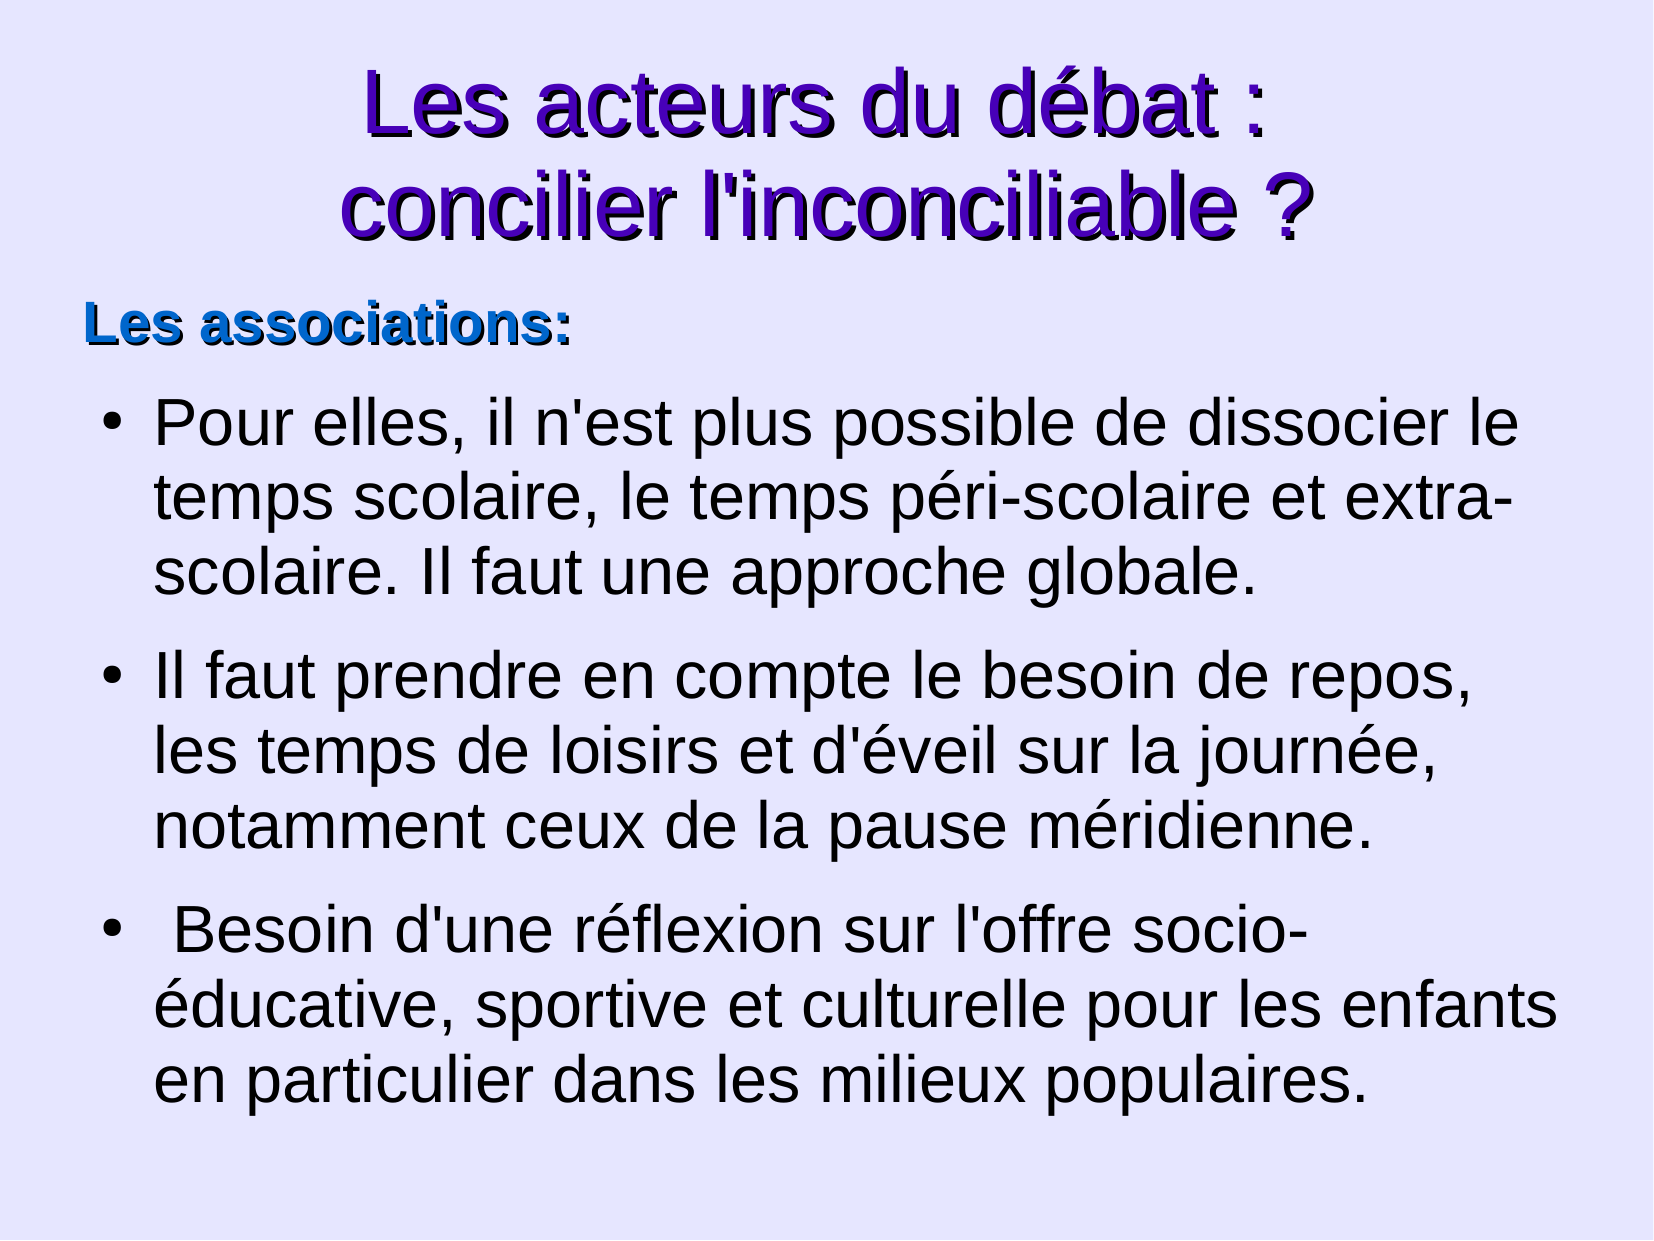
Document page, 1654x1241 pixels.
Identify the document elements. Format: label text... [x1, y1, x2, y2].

list Les associations: Pour elles, il n'est plus possible de dissocier le temps scolaire, le temps péri-scolaire et extra-scolaire. Il faut une approche globale. Il faut prendre en compte le besoin de repos, les temps de loisirs et d'éveil sur la journée, notamment ceux de la pause méridienne. Besoin d'une réflexion sur l'offre socio-éducative, sportive et culturelle pour les enfants en particulier dans les milieux populaires. [82, 290, 1571, 1119]
title Les acteurs du débat : concilier l'inconciliable ? [82, 50, 1571, 256]
